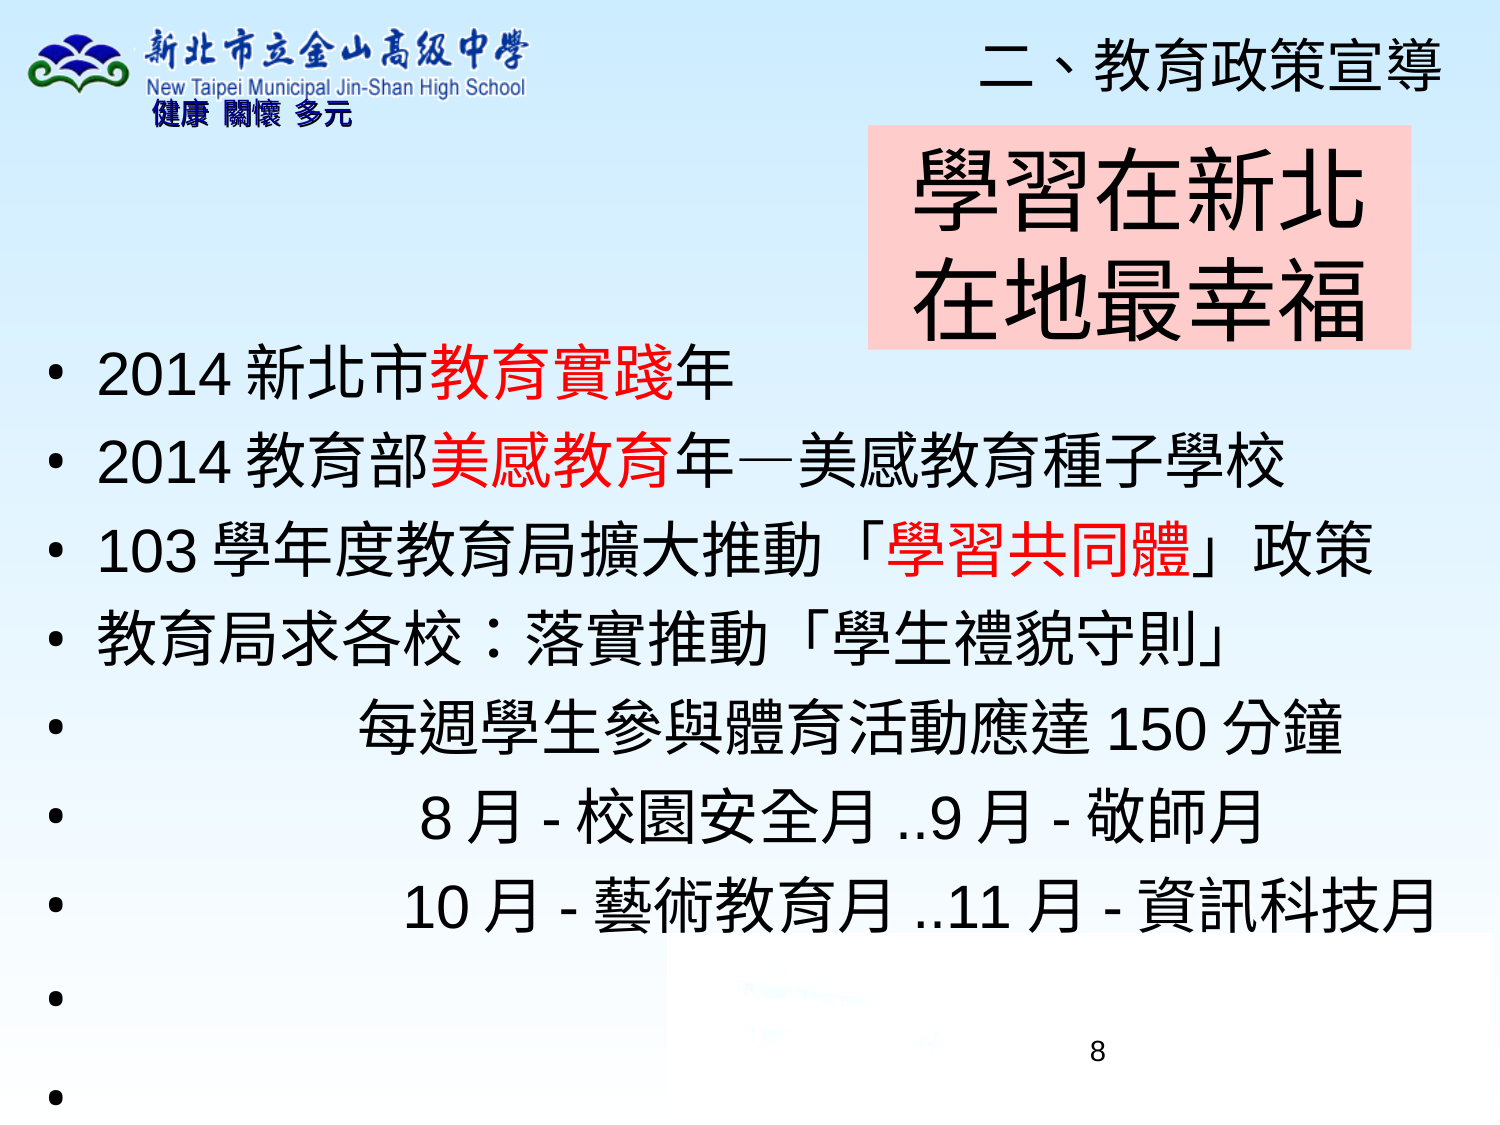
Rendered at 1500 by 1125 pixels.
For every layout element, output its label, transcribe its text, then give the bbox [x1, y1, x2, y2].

text_box [1074, 1024, 1426, 1103]
title 學習在新北 在地最幸福 [868, 125, 1412, 326]
list 2014新北市教育實踐年 2014教育部美感教育年—美感教育種子學校 103學年度教育局擴大推動「學習共同體」政策 教育局求各校：落實推動「學生禮貌守則」 每週學生參與體育活動應達150分鐘 8月-校園安全月..9月-敬師月 10月-藝術教育月..11月-資訊科技月 [29, 326, 1500, 958]
text_box 二、教育政策宣導 [962, 21, 1459, 106]
